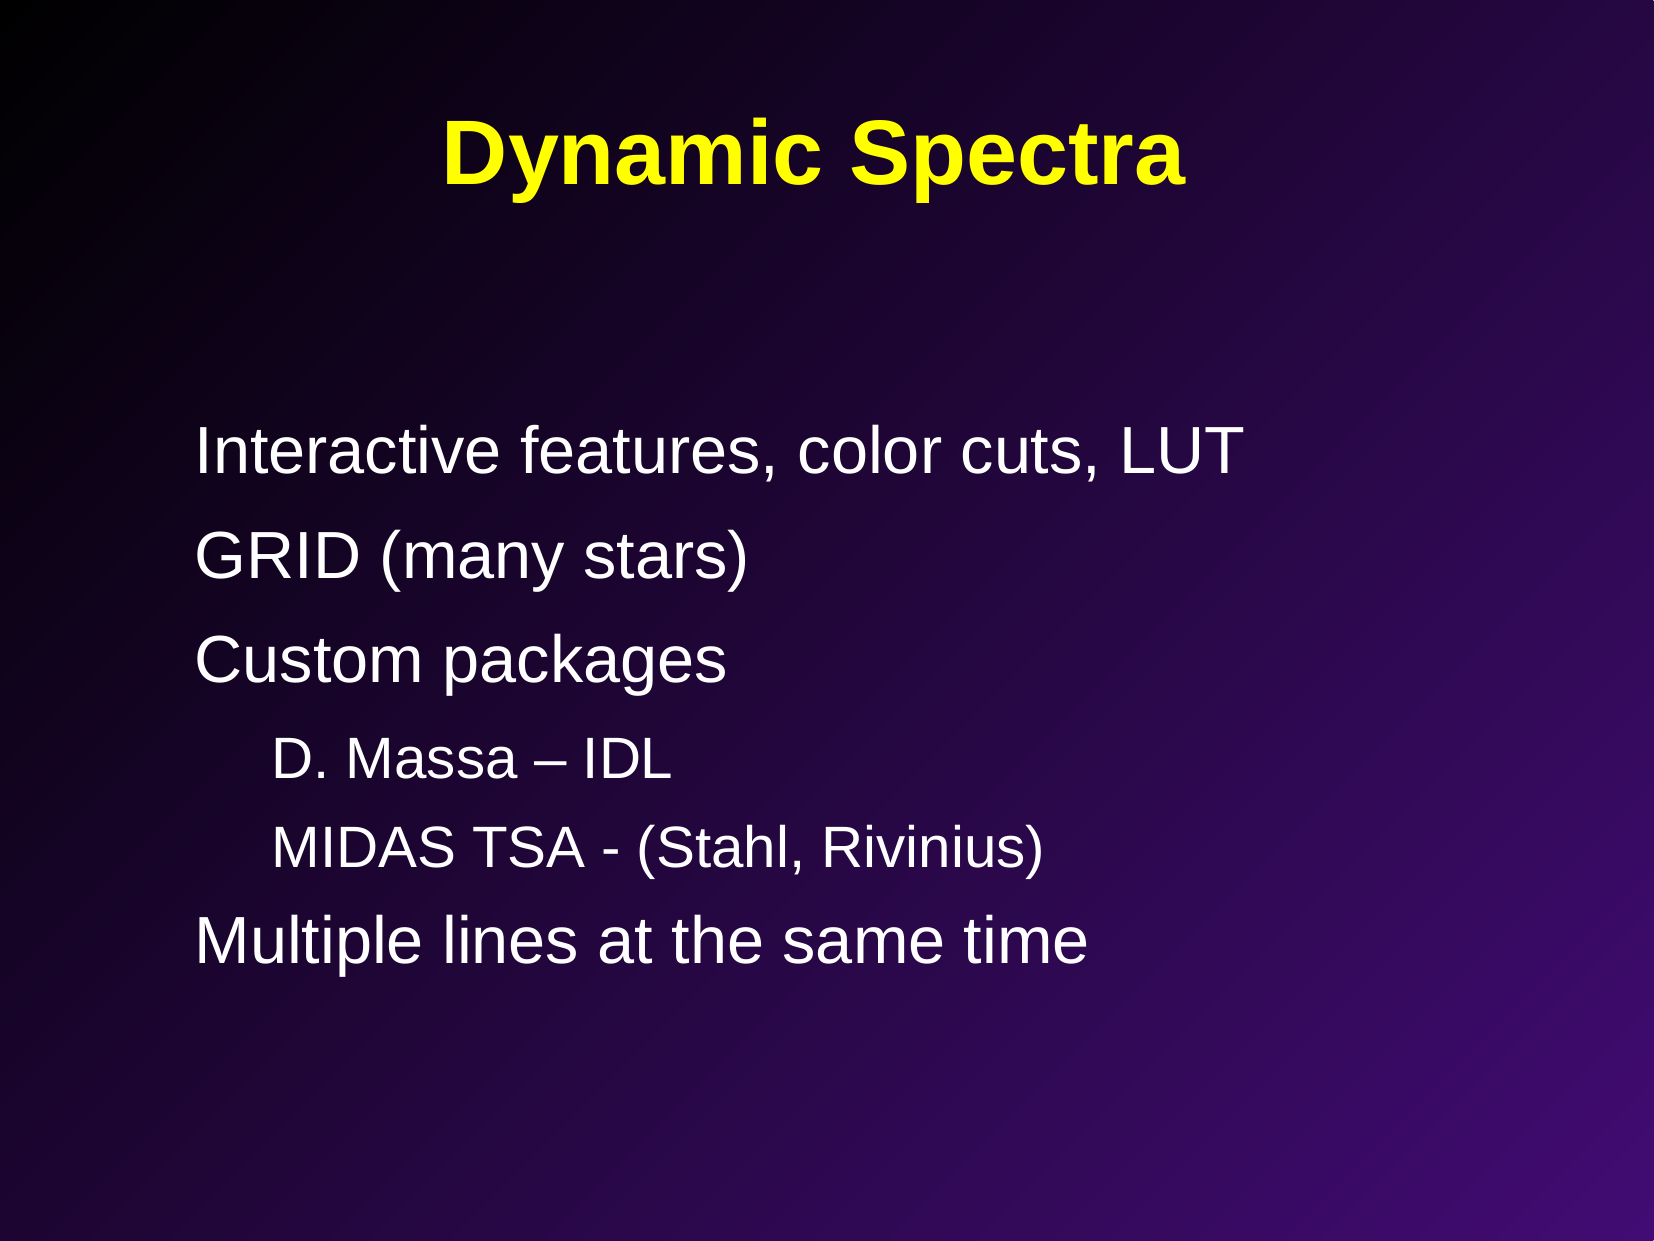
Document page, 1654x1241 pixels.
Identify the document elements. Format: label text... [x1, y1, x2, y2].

title Dynamic Spectra [82, 49, 1571, 257]
list Interactive features, color cuts, LUT GRID (many stars) Custom packages D. Massa – IDL MIDAS TSA - (Stahl, Rivinius) Multiple lines at the same time [177, 413, 1512, 1063]
